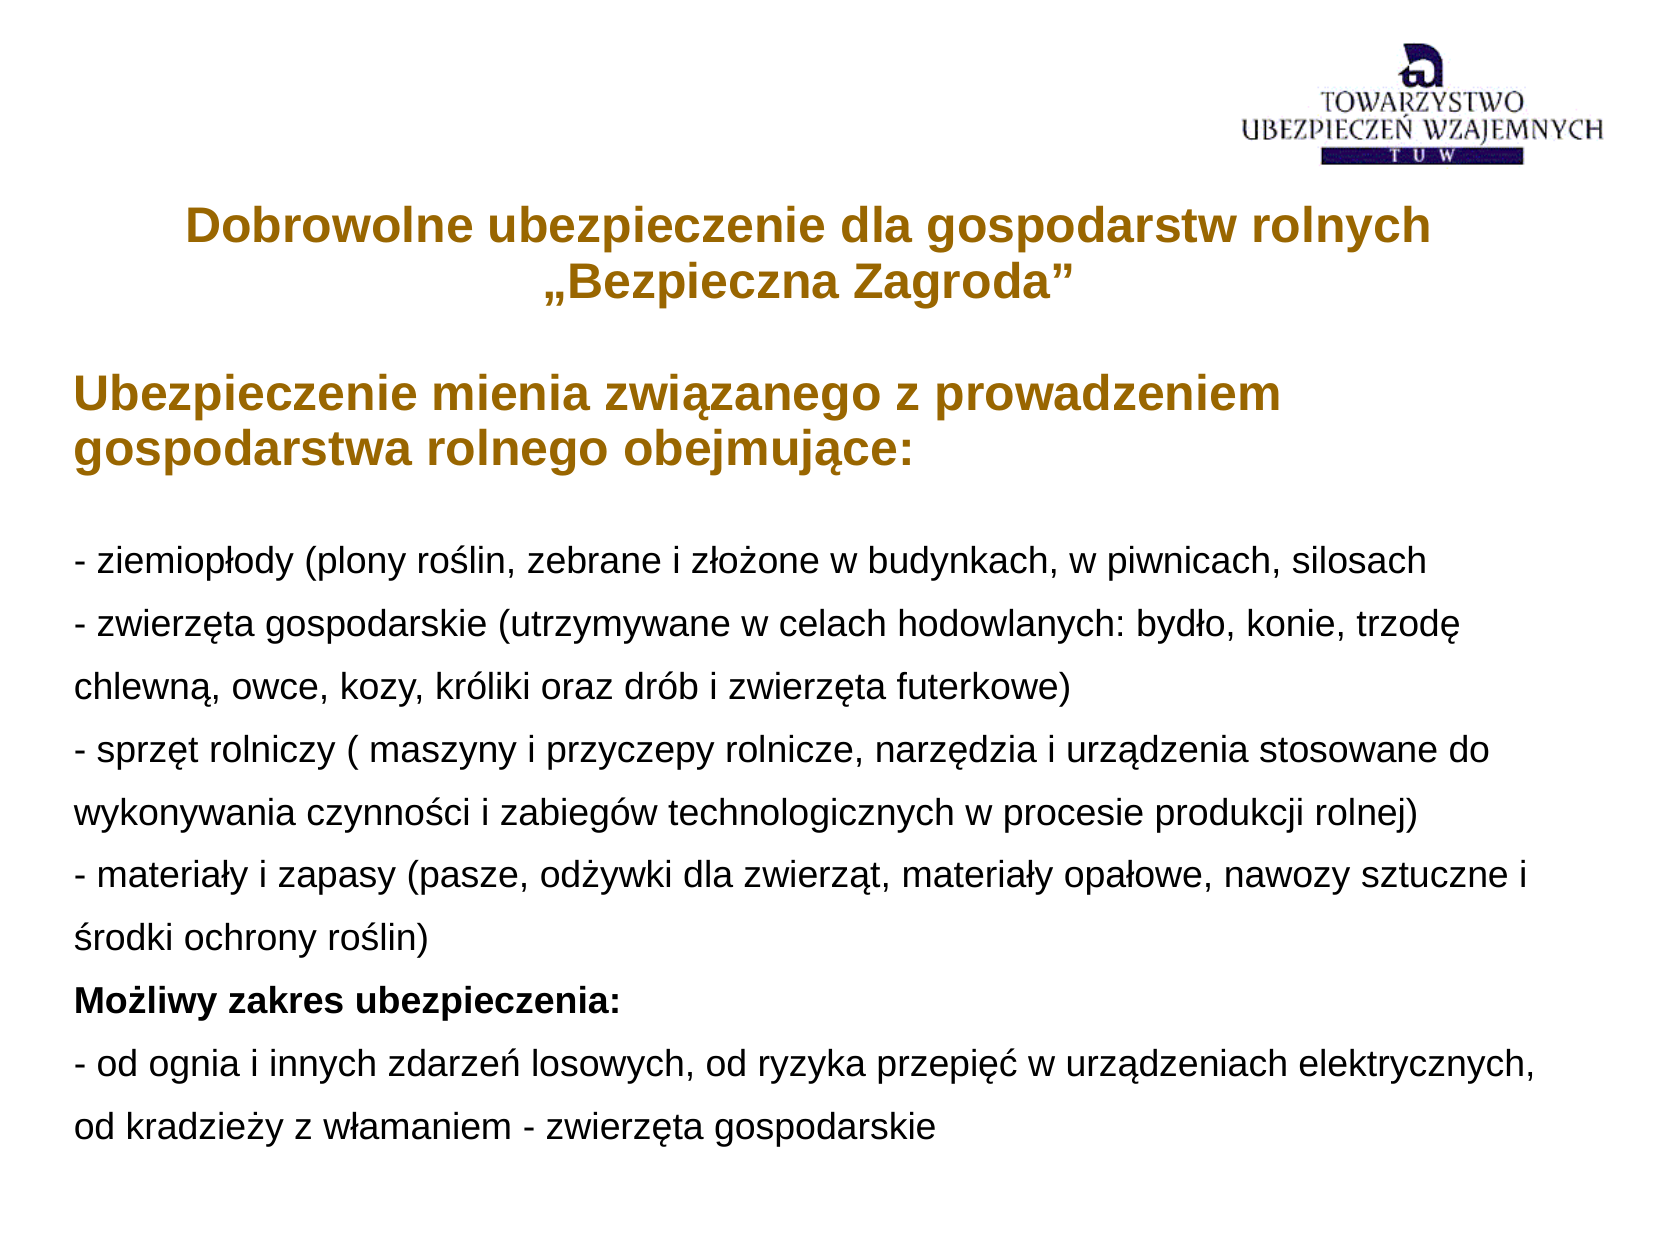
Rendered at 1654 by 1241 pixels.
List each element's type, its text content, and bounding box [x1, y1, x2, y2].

picture [1240, 41, 1605, 169]
text_box Dobrowolne ubezpieczenie dla gospodarstw rolnych „Bezpieczna Zagroda” Ubezpieczenie mienia związanego z prowadzeniem gospodarstwa rolnego obejmujące: - ziemiopłody (plony roślin, zebrane i złożone w budynkach, w piwnicach, silosach - zwierzęta gospodarskie (utrzymywane w celach hodowlanych: bydło, konie, trzodę chlewną, owce, kozy, króliki oraz drób i zwierzęta futerkowe) - sprzęt rolniczy ( maszyny i przyczepy rolnicze, narzędzia i urządzenia stosowane do wykonywania czynności i zabiegów technologicznych w procesie produkcji rolnej) - materiały i zapasy (pasze, odżywki dla zwierząt, materiały opałowe, nawozy sztuczne i środki ochrony roślin) Możliwy zakres ubezpieczenia: - od ognia i innych zdarzeń losowych, od ryzyka przepięć w urządzeniach elektrycznych, od kradzieży z włamaniem - zwierzęta gospodarskie [59, 190, 1560, 1241]
